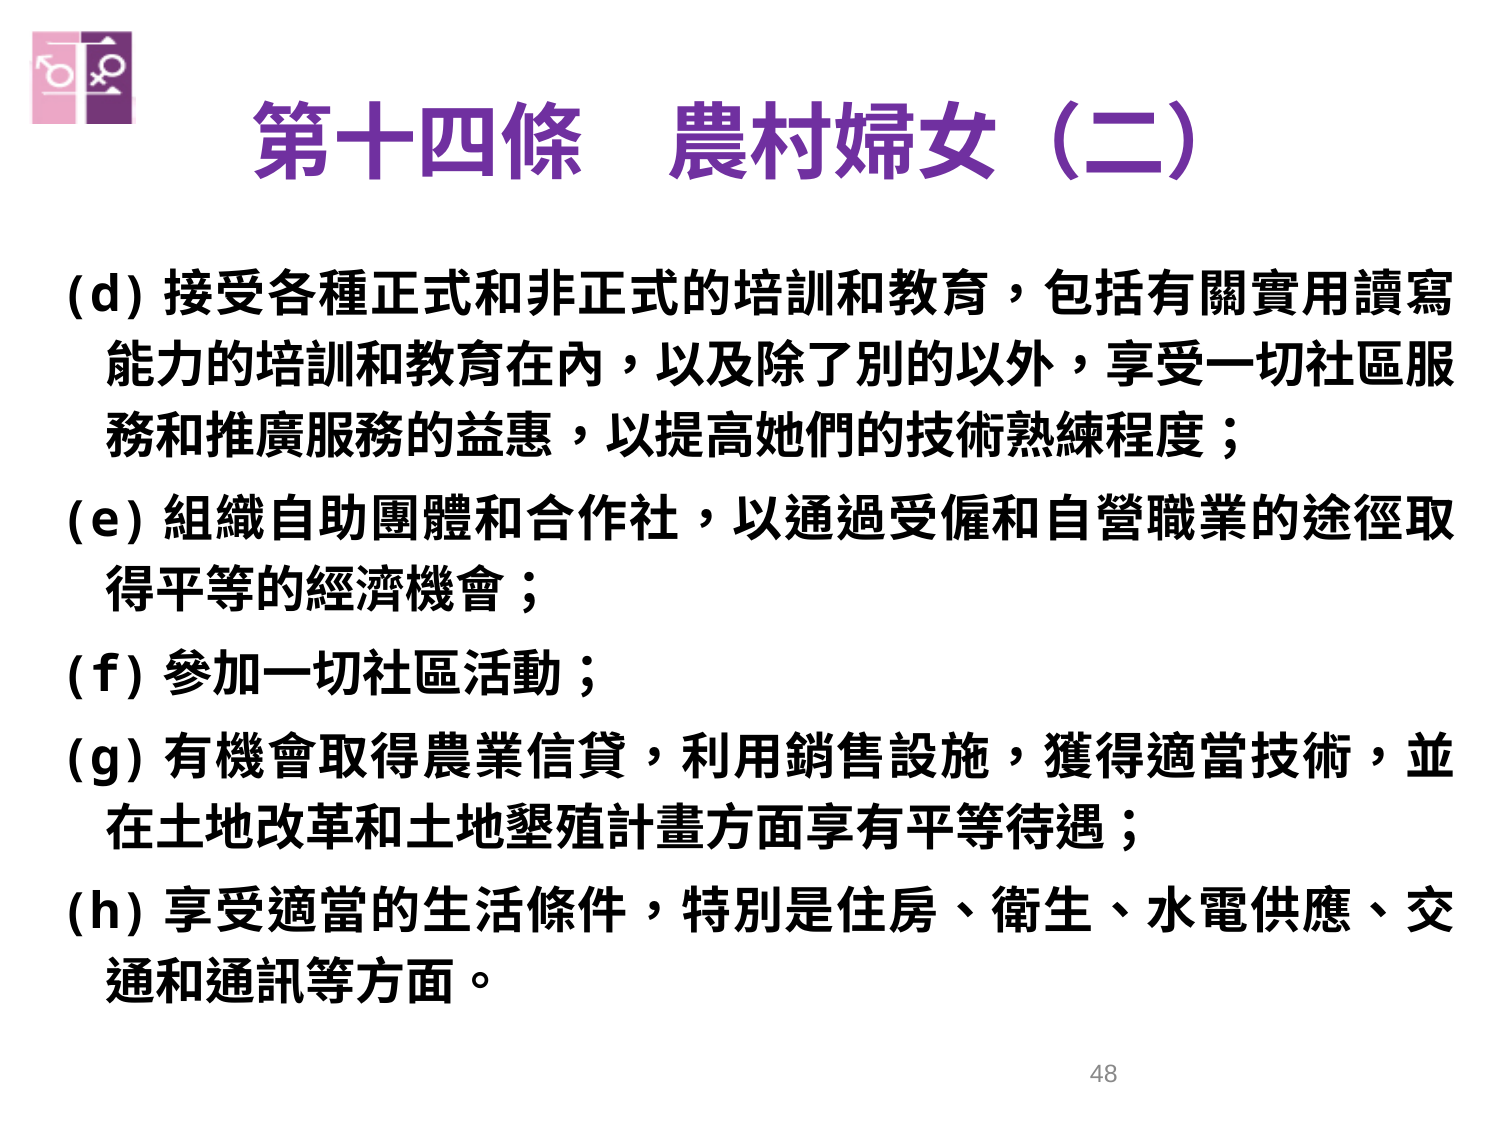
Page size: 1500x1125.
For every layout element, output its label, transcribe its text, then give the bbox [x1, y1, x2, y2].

title 第十四條 農村婦女（二） [75, 45, 1426, 233]
text_box 48 [1074, 1042, 1426, 1103]
list (d)接受各種正式和非正式的培訓和教育，包括有關實用讀寫能力的培訓和教育在內，以及除了別的以外，享受一切社區服務和推廣服務的益惠，以提高她們的技術熟練程度； (e)組織自助團體和合作社，以通過受僱和自營職業的途徑取得平等的經濟機會； (f)參加一切社區活動； (g)有機會取得農業信貸，利用銷售設施，獲得適當技術，並在土地改革和土地墾殖計畫方面享有平等待遇； (h)享受適當的生活條件，特別是住房、衛生、水電供應、交通和通訊等方面。 [0, 243, 1471, 1106]
